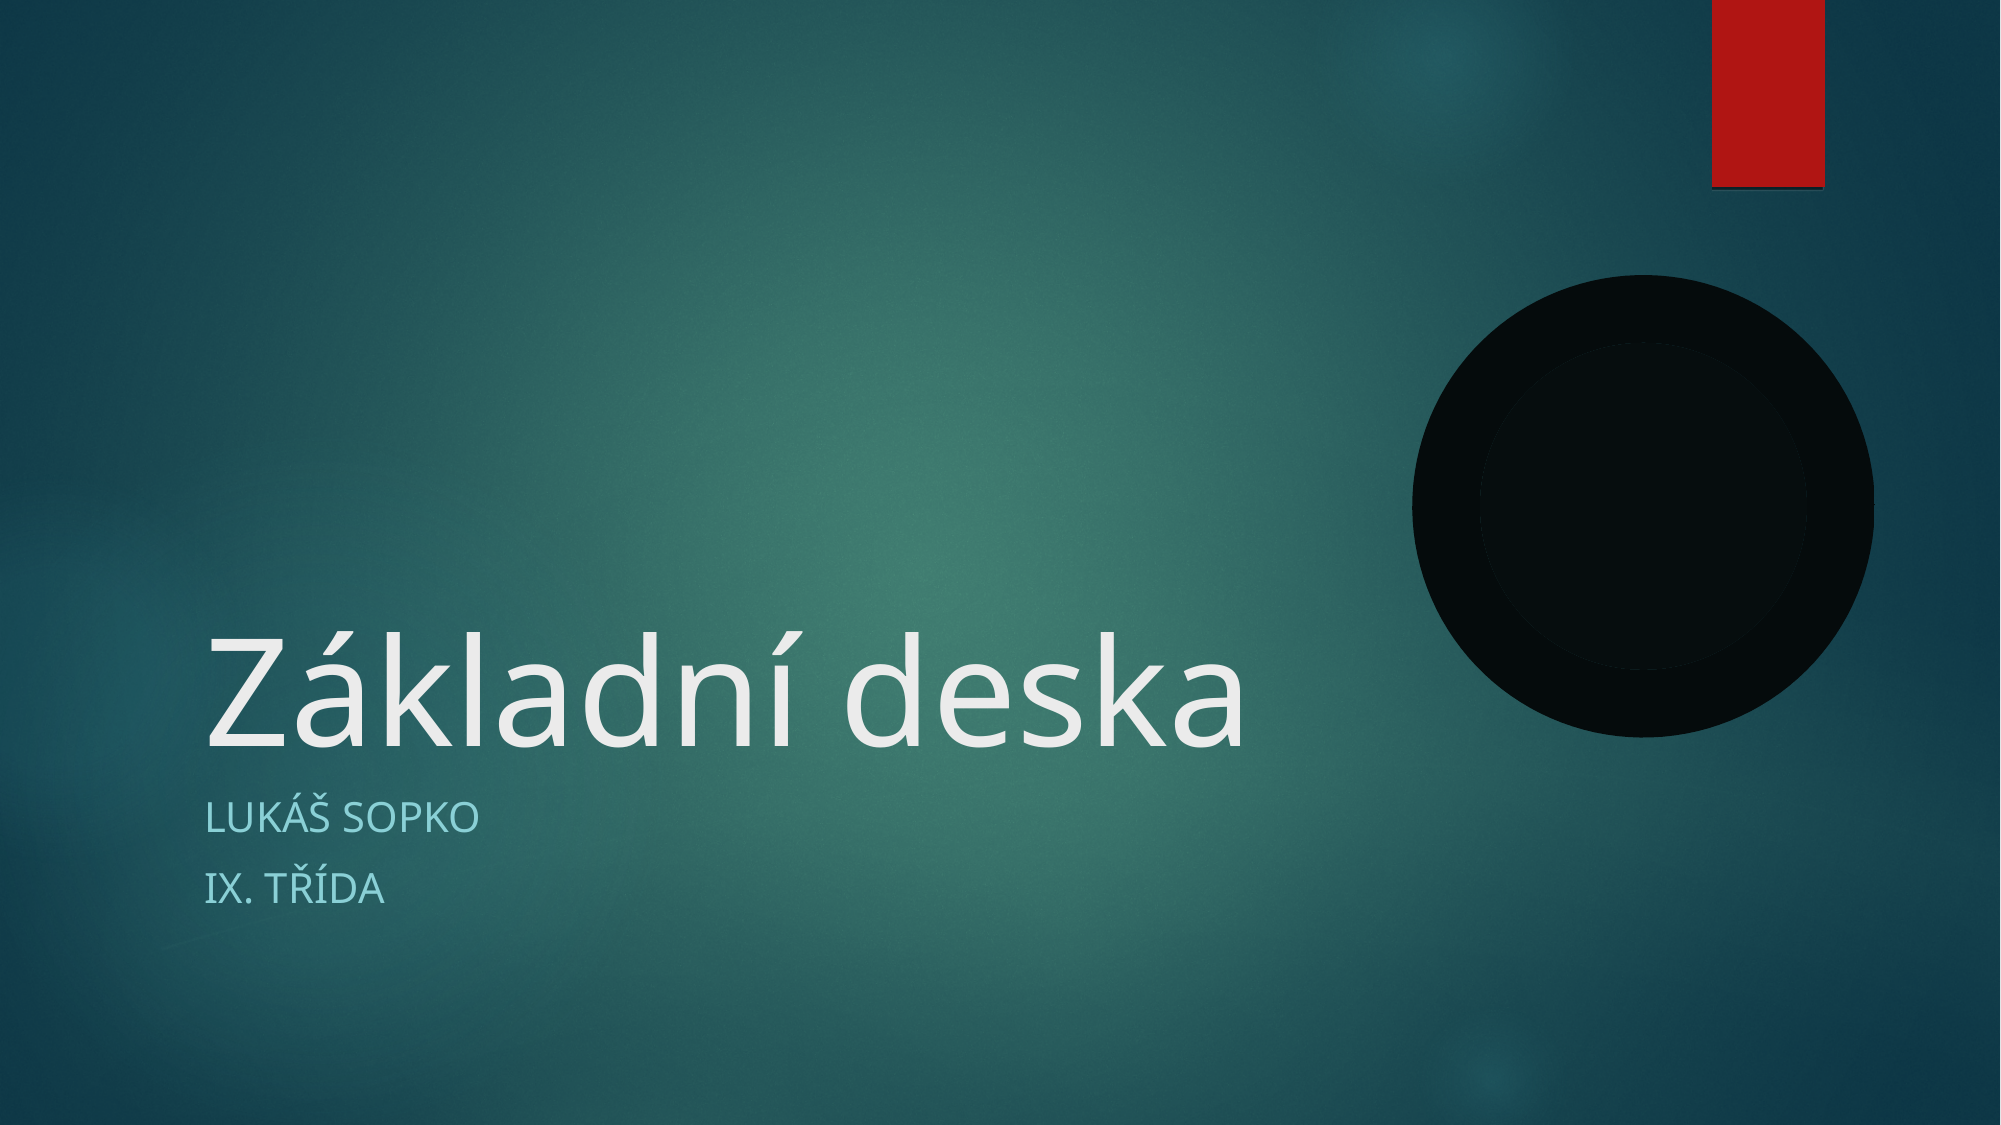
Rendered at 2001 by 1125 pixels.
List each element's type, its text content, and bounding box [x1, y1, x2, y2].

title Základní deska [189, 237, 1638, 783]
subtitle Lukáš sopko ix. třída [189, 783, 1638, 926]
